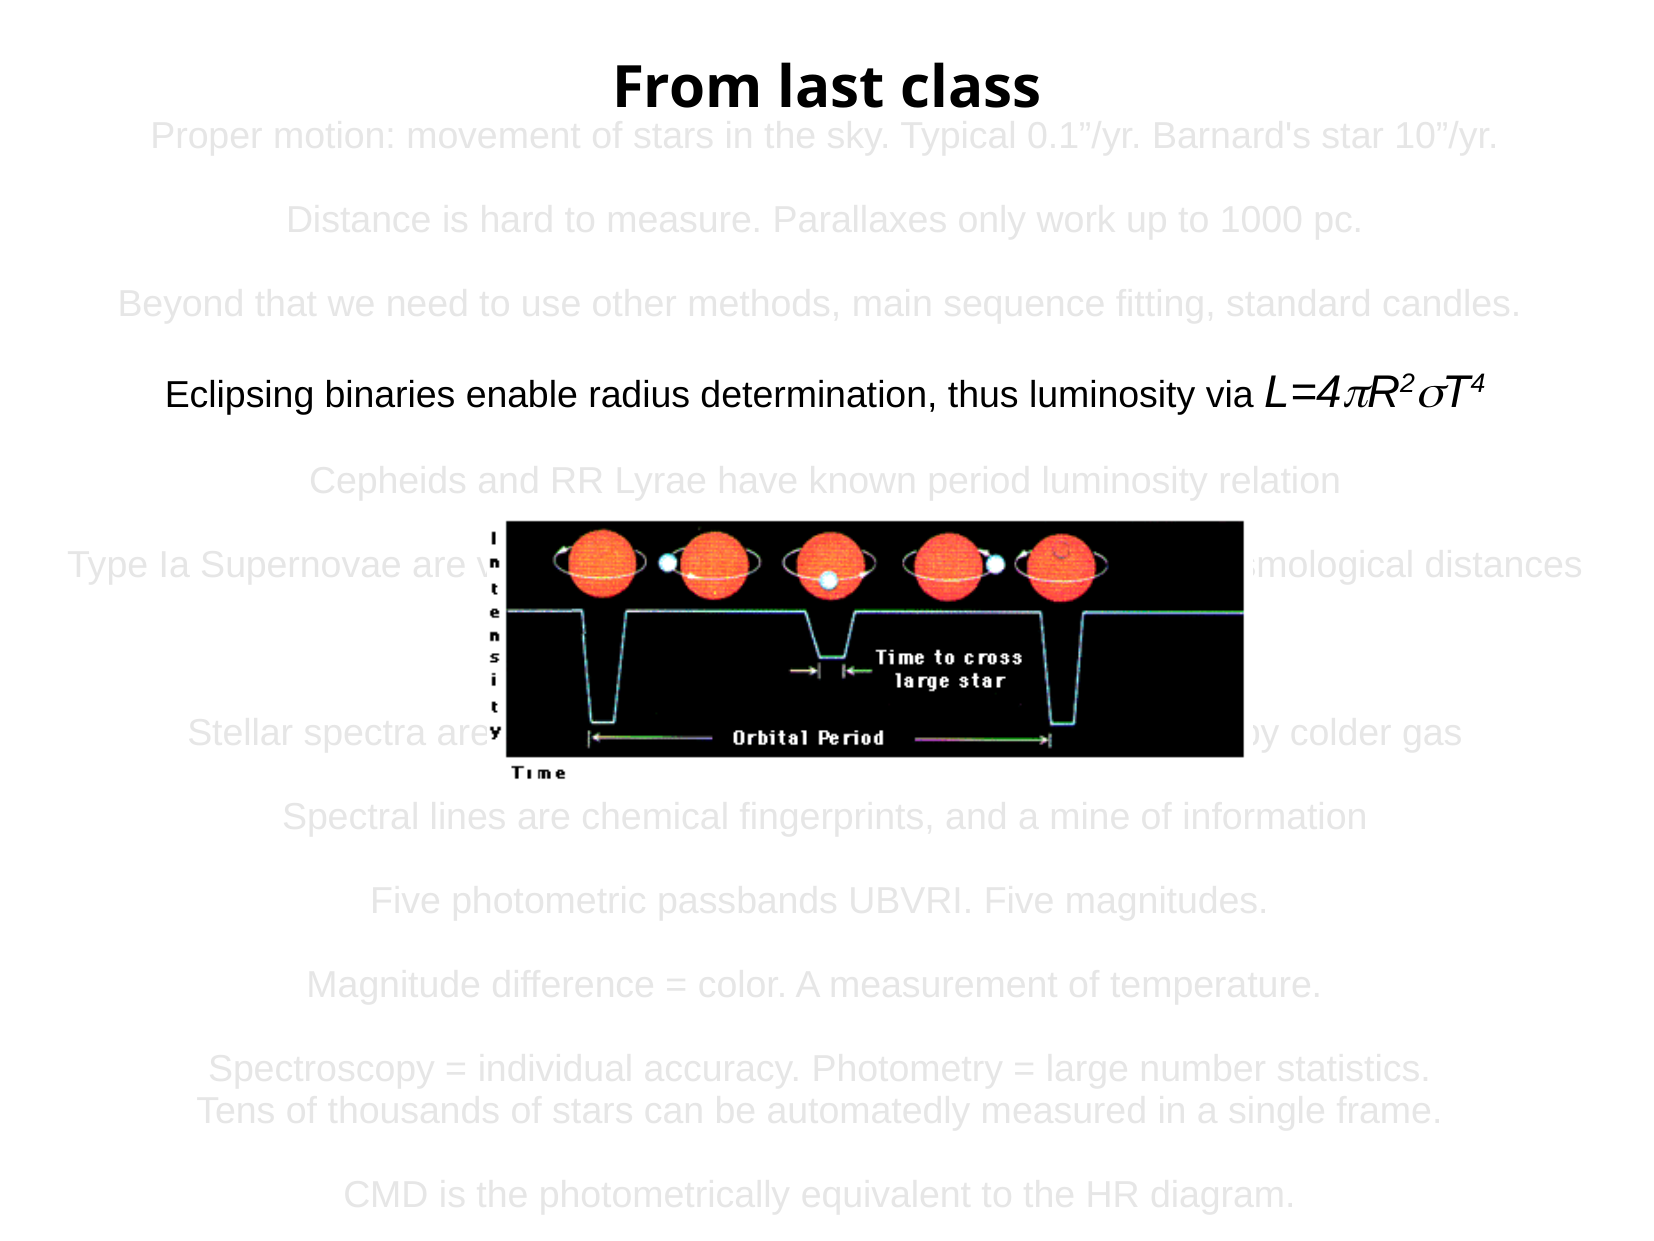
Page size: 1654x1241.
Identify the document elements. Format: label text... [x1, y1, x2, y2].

picture [487, 509, 1253, 788]
text_box Proper motion: movement of stars in the sky. Typical 0.1”/yr. Barnard's star 10”/yr. Distance is hard to measure. Parallaxes only work up to 1000 pc. Beyond that we need to use other methods, main sequence fitting, standard candles. Eclipsing binaries enable radius determination, thus luminosity via L=4pR2sT4 Cepheids and RR Lyrae have known period luminosity relation Type Ia Supernovae are very luminous standard candles, seen over cosmological distances Kirchhoff's three laws of spectroscopy Stellar spectra are absorption spectra, thus hot source covered by colder gas Spectral lines are chemical fingerprints, and a mine of information Five photometric passbands UBVRI. Five magnitudes. Magnitude difference = color. A measurement of temperature. Spectroscopy = individual accuracy. Photometry = large number statistics. Tens of thousands of stars can be automatedly measured in a single frame. CMD is the photometrically equivalent to the HR diagram. [37, 106, 1613, 1241]
text_box From last class [0, 37, 1654, 121]
